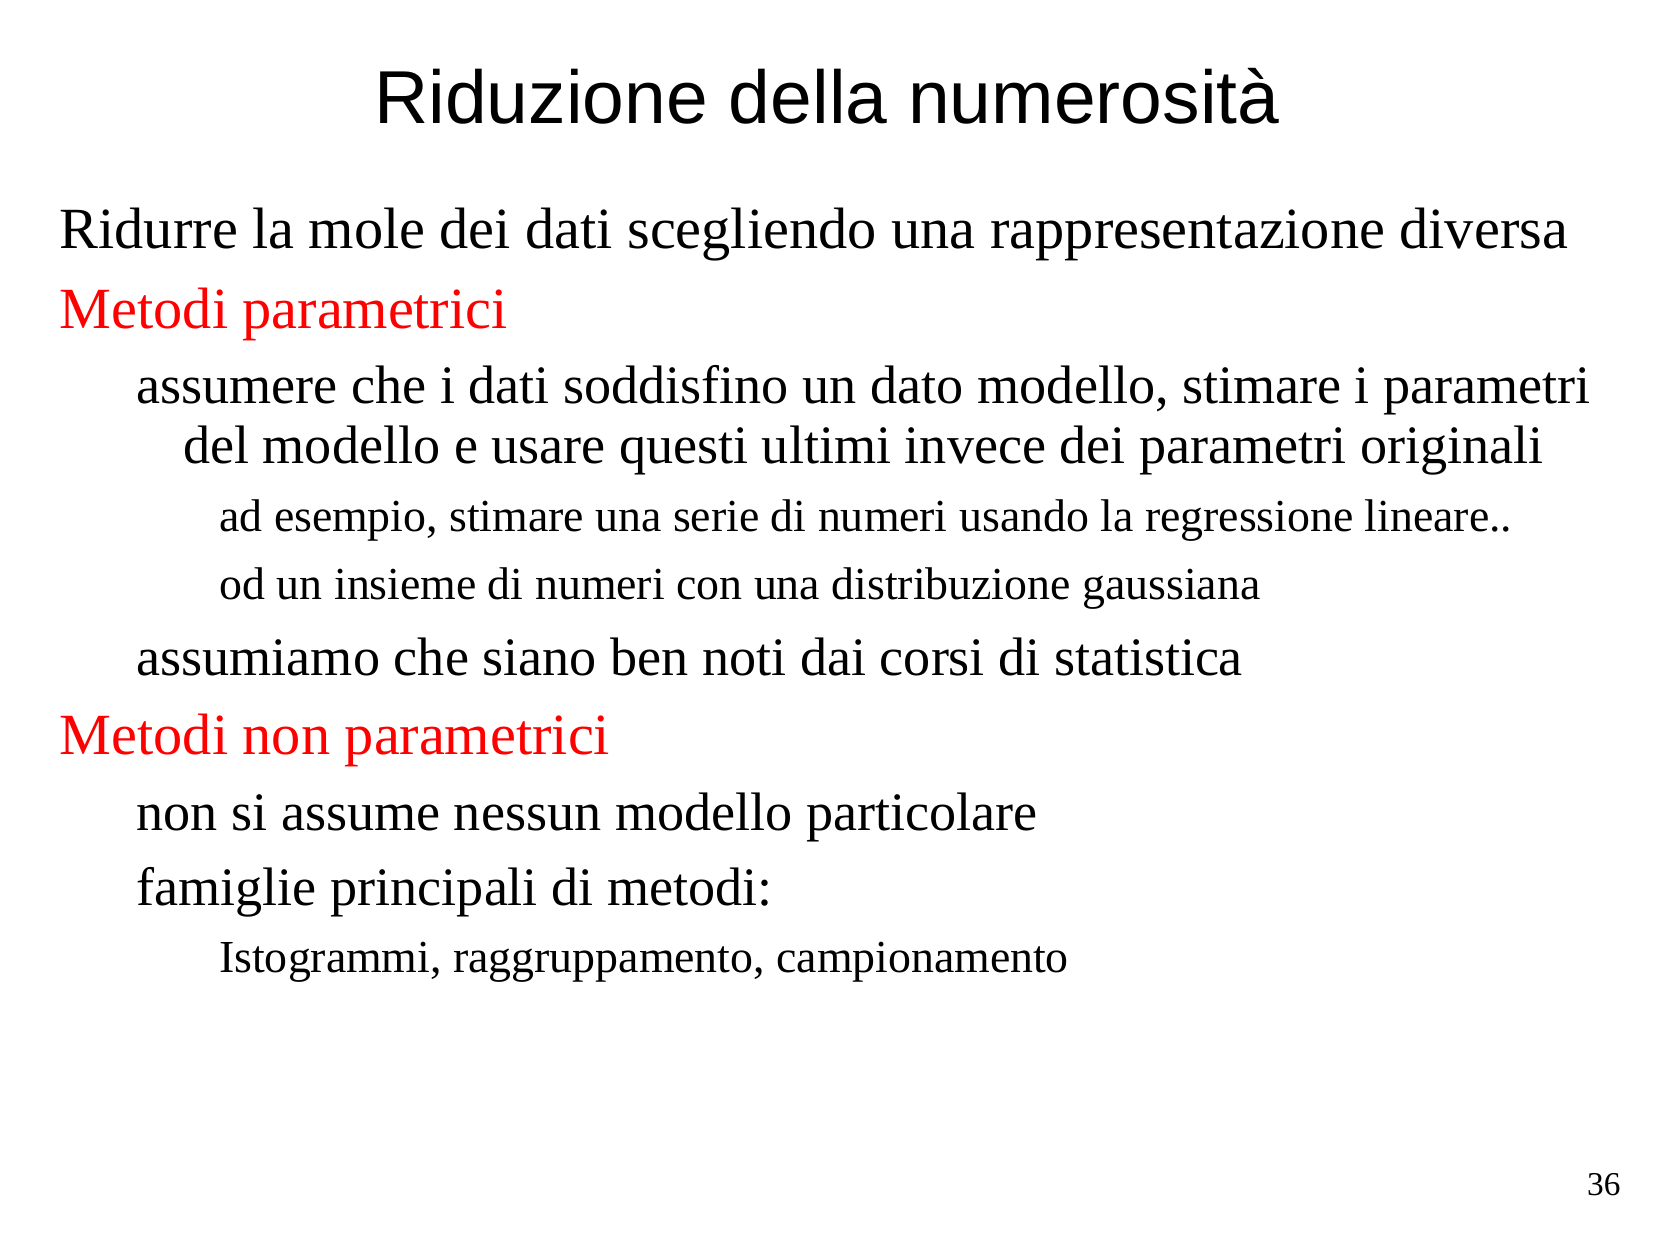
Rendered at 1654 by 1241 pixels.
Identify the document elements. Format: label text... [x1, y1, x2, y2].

title Riduzione della numerosità [37, 30, 1617, 166]
list Ridurre la mole dei dati scegliendo una rappresentazione diversa Metodi parametrici assumere che i dati soddisfino un dato modello, stimare i parametri del modello e usare questi ultimi invece dei parametri originali ad esempio, stimare una serie di numeri usando la regressione lineare.. od un insieme di numeri con una distribuzione gaussiana assumiamo che siano ben noti dai corsi di statistica Metodi non parametrici non si assume nessun modello particolare famiglie principali di metodi: Istogrammi, raggruppamento, campionamento [42, 196, 1612, 1187]
